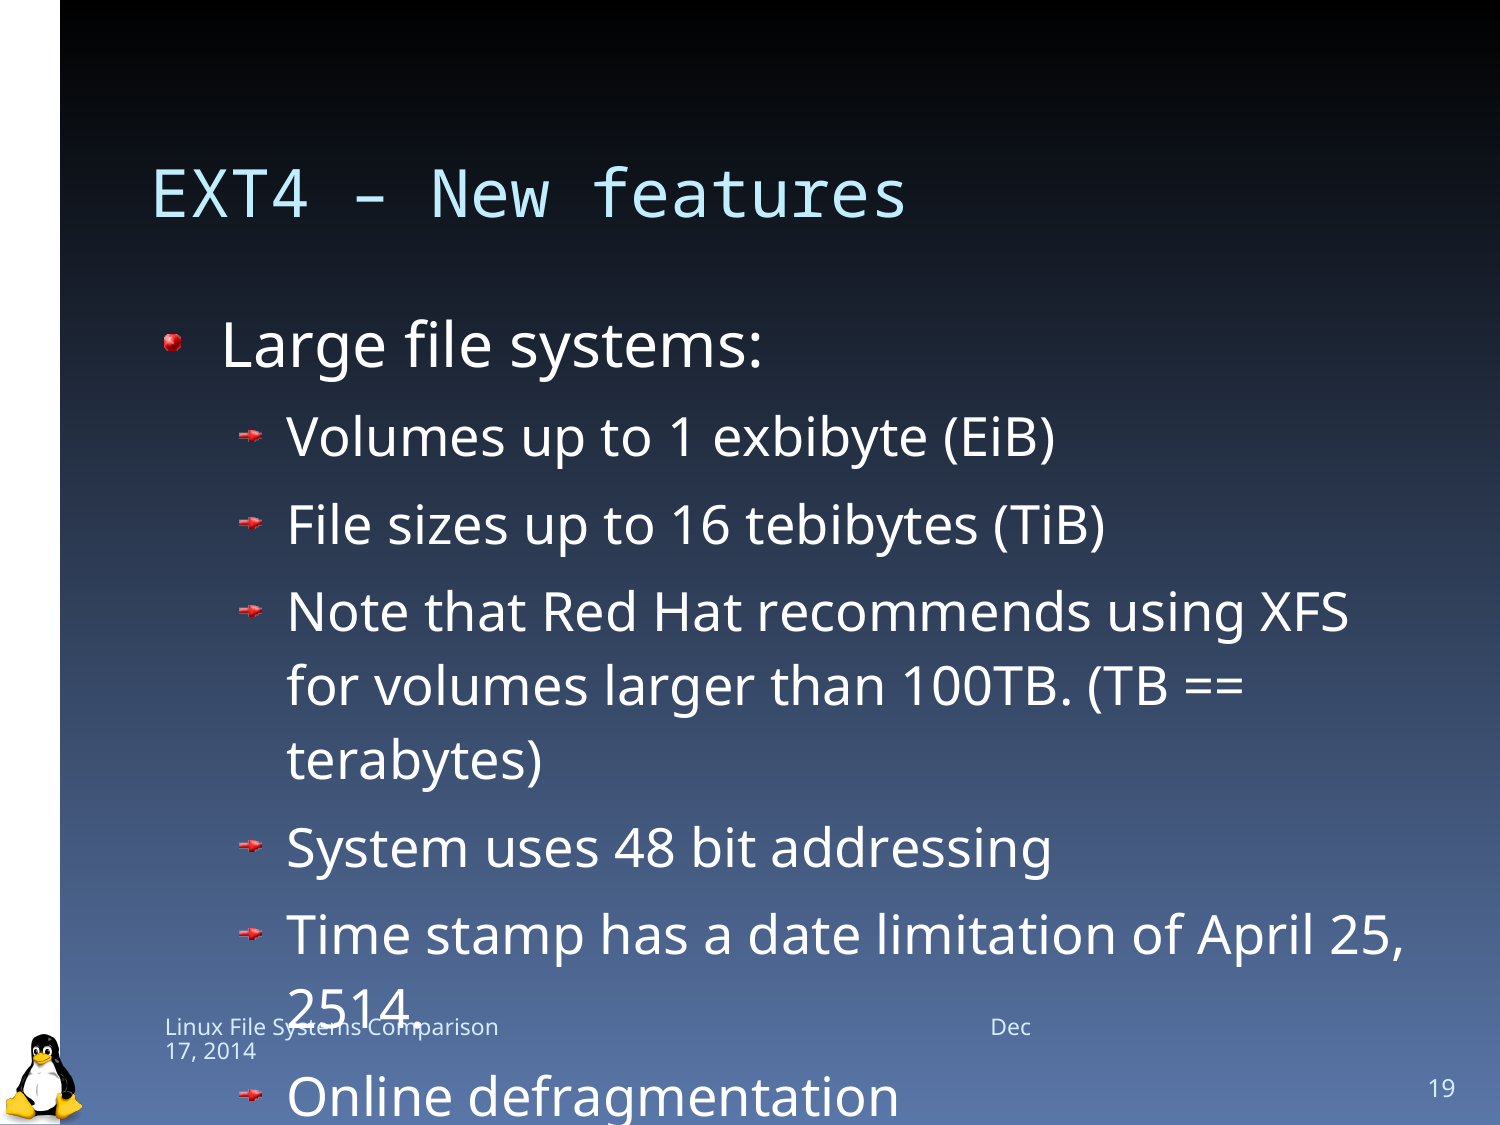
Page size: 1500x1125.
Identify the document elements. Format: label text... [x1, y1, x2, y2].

list Large file systems: Volumes up to 1 exbibyte (EiB) File sizes up to 16 tebibytes (TiB) Note that Red Hat recommends using XFS for volumes larger than 100TB. (TB == terabytes) System uses 48 bit addressing Time stamp has a date limitation of April 25, 2514. Online defragmentation [149, 292, 1425, 1034]
picture [0, 1034, 82, 1125]
picture [239, 1089, 262, 1101]
title EXT4 – New features [149, 84, 1425, 292]
